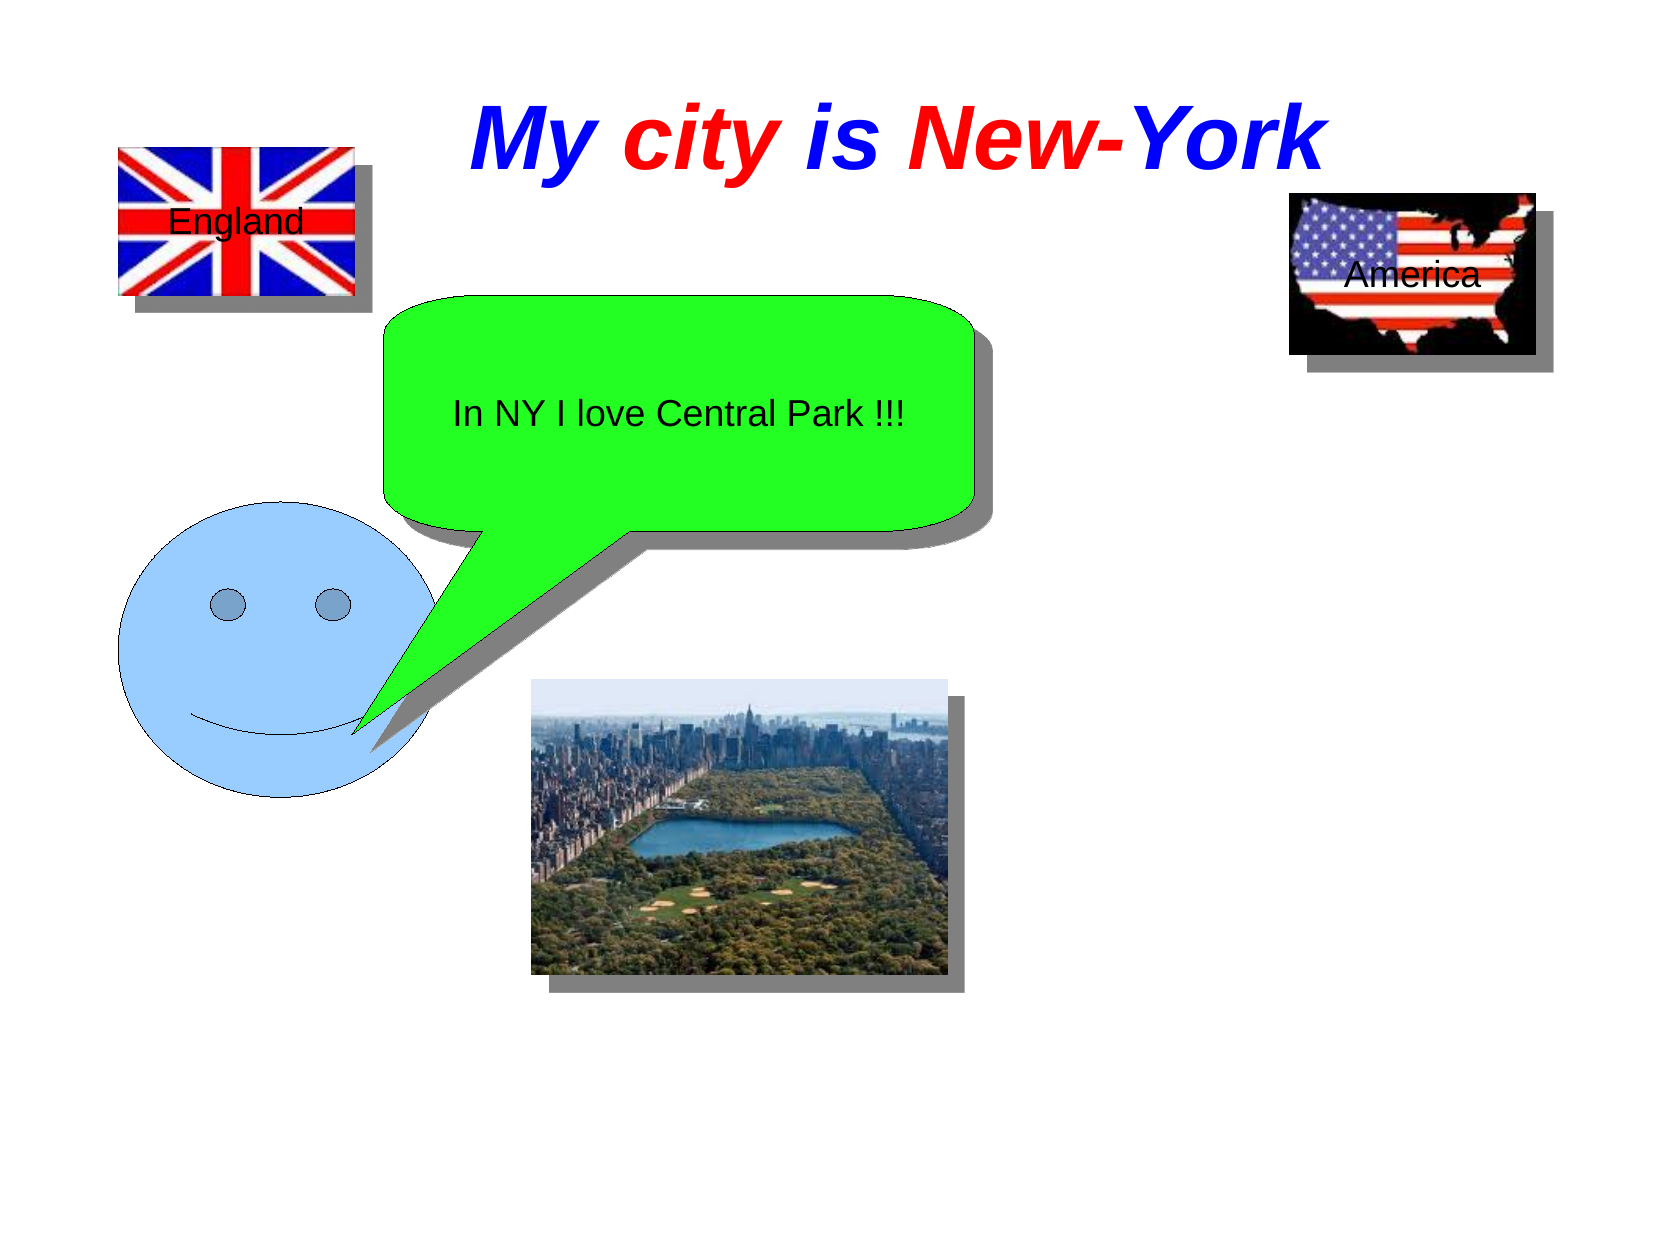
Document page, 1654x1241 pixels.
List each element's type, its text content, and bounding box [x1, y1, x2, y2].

picture [1289, 193, 1536, 355]
text_box [118, 501, 442, 798]
text_box In NY I love Central Park !!! [351, 295, 975, 735]
picture [531, 679, 948, 975]
text_box My city is New-York [366, 79, 1430, 197]
picture [118, 147, 355, 296]
